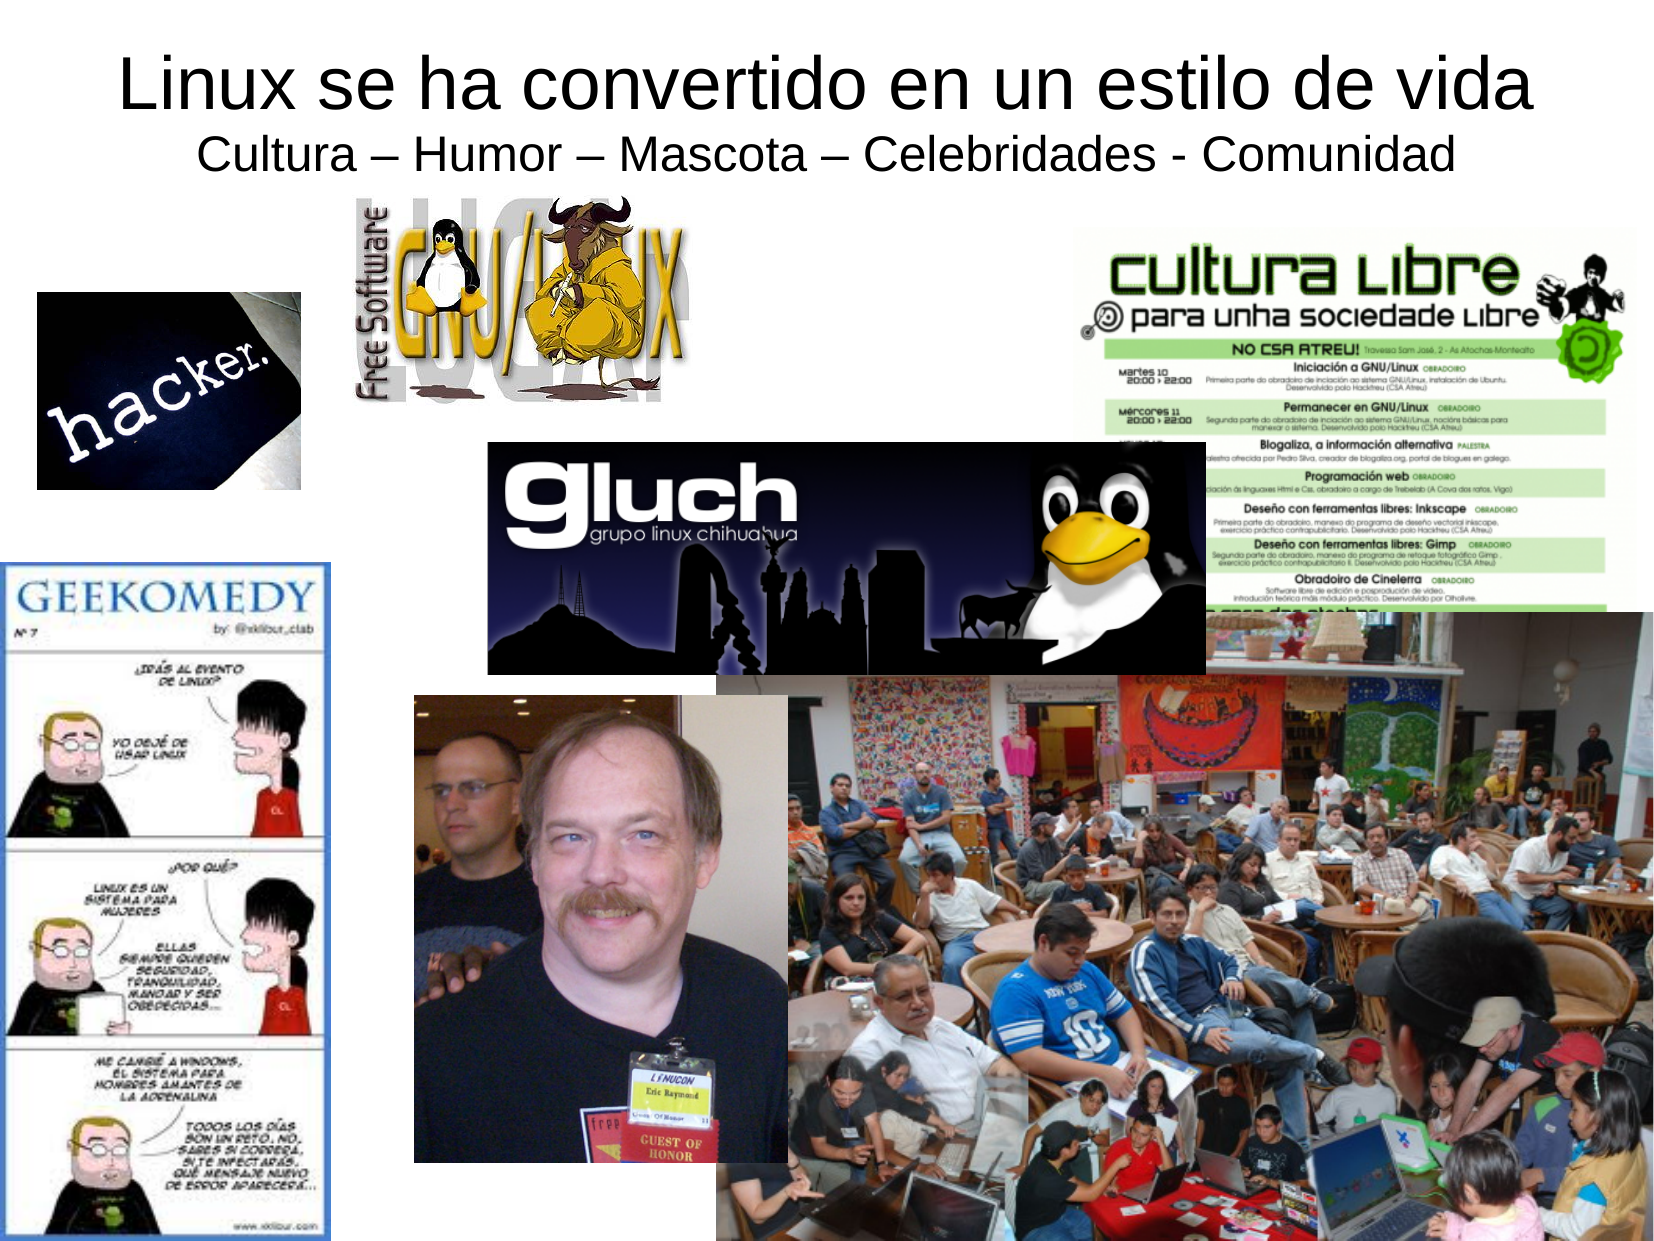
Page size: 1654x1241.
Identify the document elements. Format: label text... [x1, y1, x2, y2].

picture [414, 227, 1654, 1241]
title Linux se ha convertido en un estilo de vida Cultura – Humor – Mascota – Celebridades - Comunidad [82, 8, 1571, 216]
picture [0, 562, 331, 1241]
picture [337, 187, 700, 419]
picture [37, 292, 301, 490]
